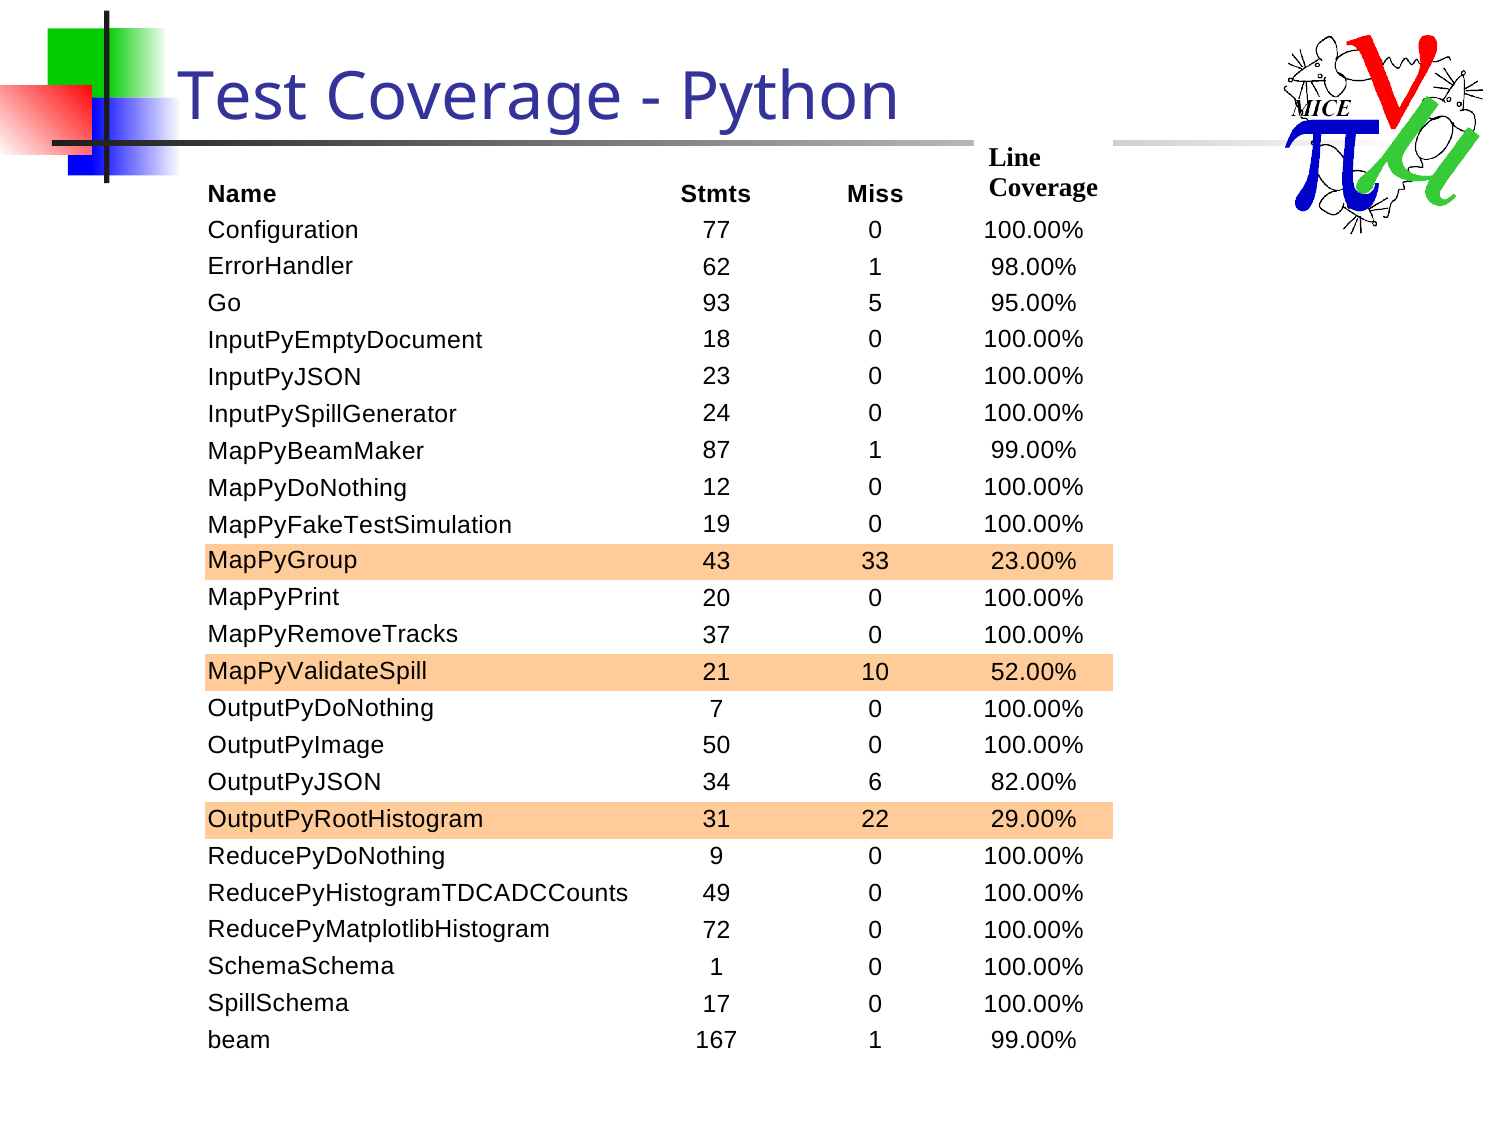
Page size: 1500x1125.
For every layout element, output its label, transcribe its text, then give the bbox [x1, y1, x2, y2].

picture [1264, 5, 1500, 251]
text_box Line Coverage [973, 135, 1113, 221]
title Test Coverage - Python [162, 0, 1441, 188]
chart [205, 176, 1116, 1062]
